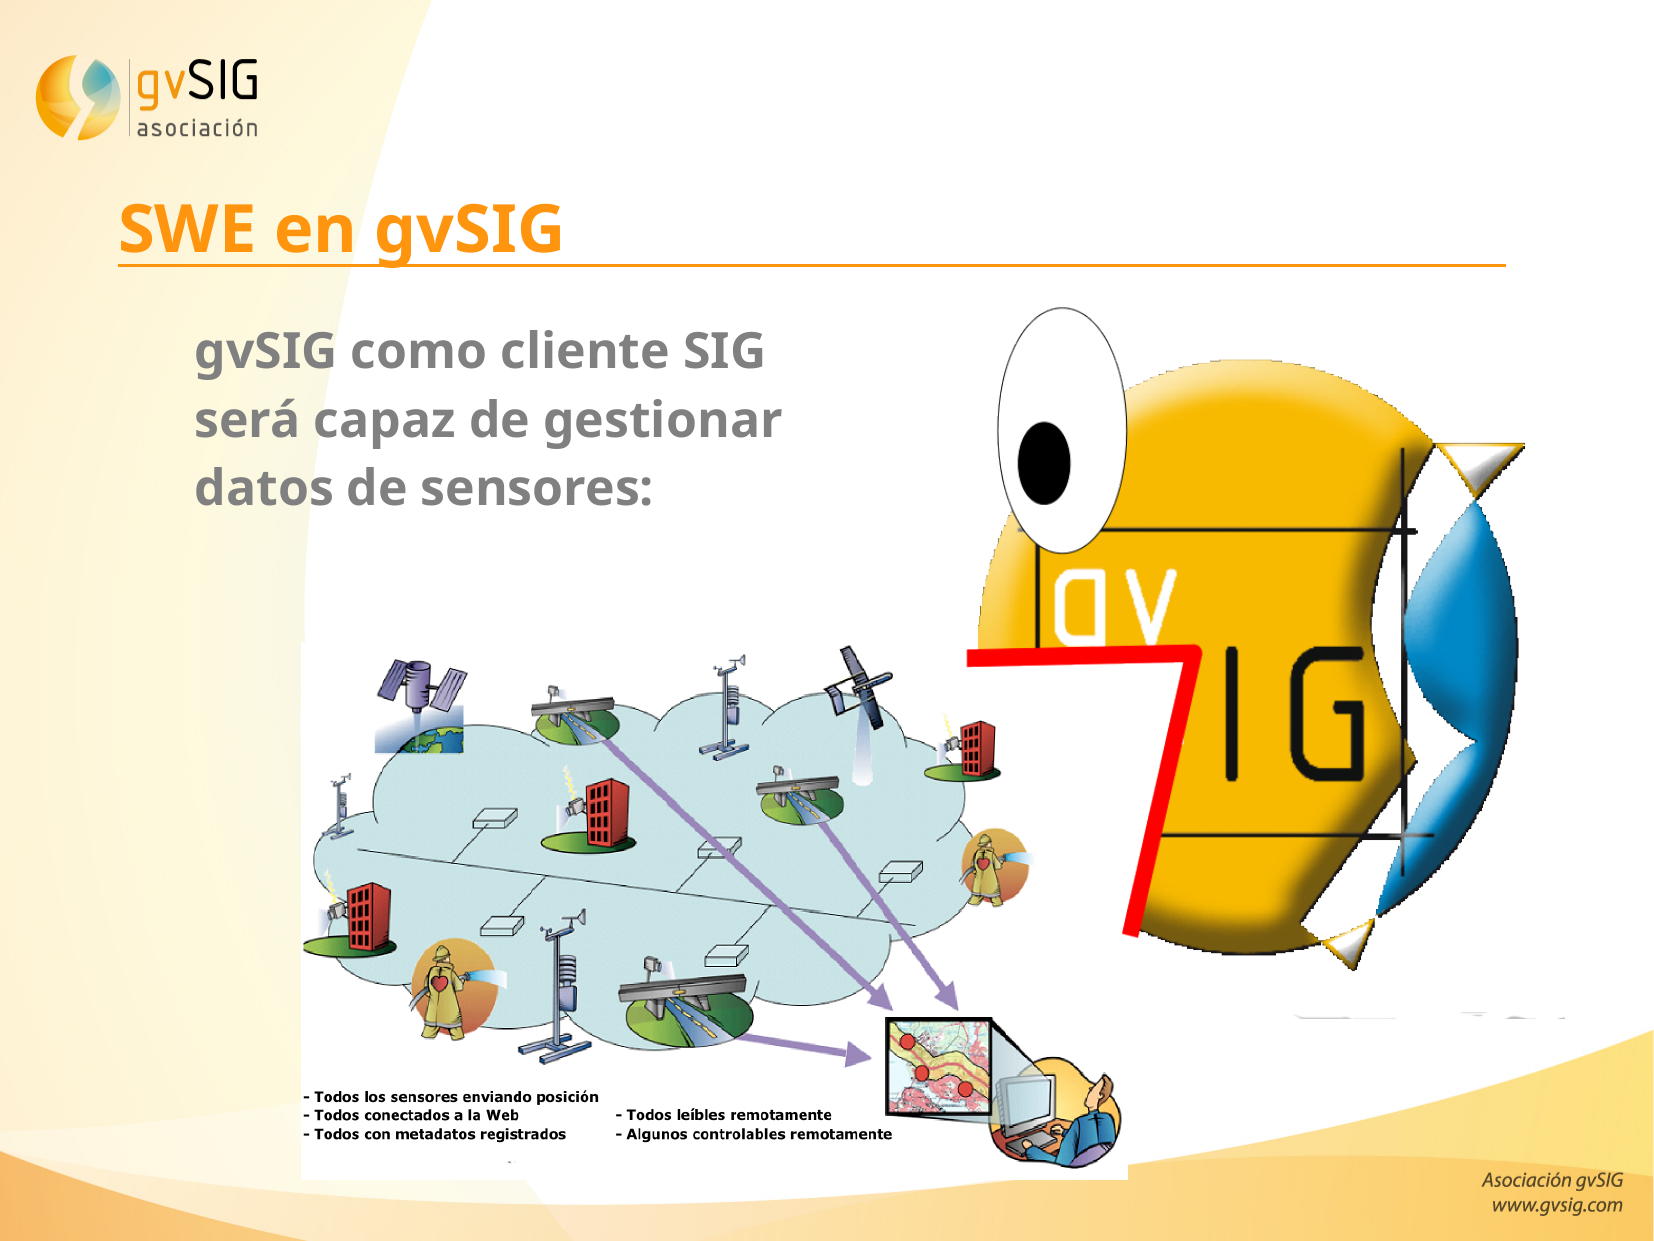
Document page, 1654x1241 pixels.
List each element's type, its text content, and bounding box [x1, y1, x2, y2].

title SWE en gvSIG [118, 177, 1607, 276]
picture [0, 0, 1654, 1241]
title SWE en gvSIG [118, 267, 856, 276]
text_box gvSIG como cliente SIG será capaz de gestionar datos de sensores: [194, 330, 856, 506]
